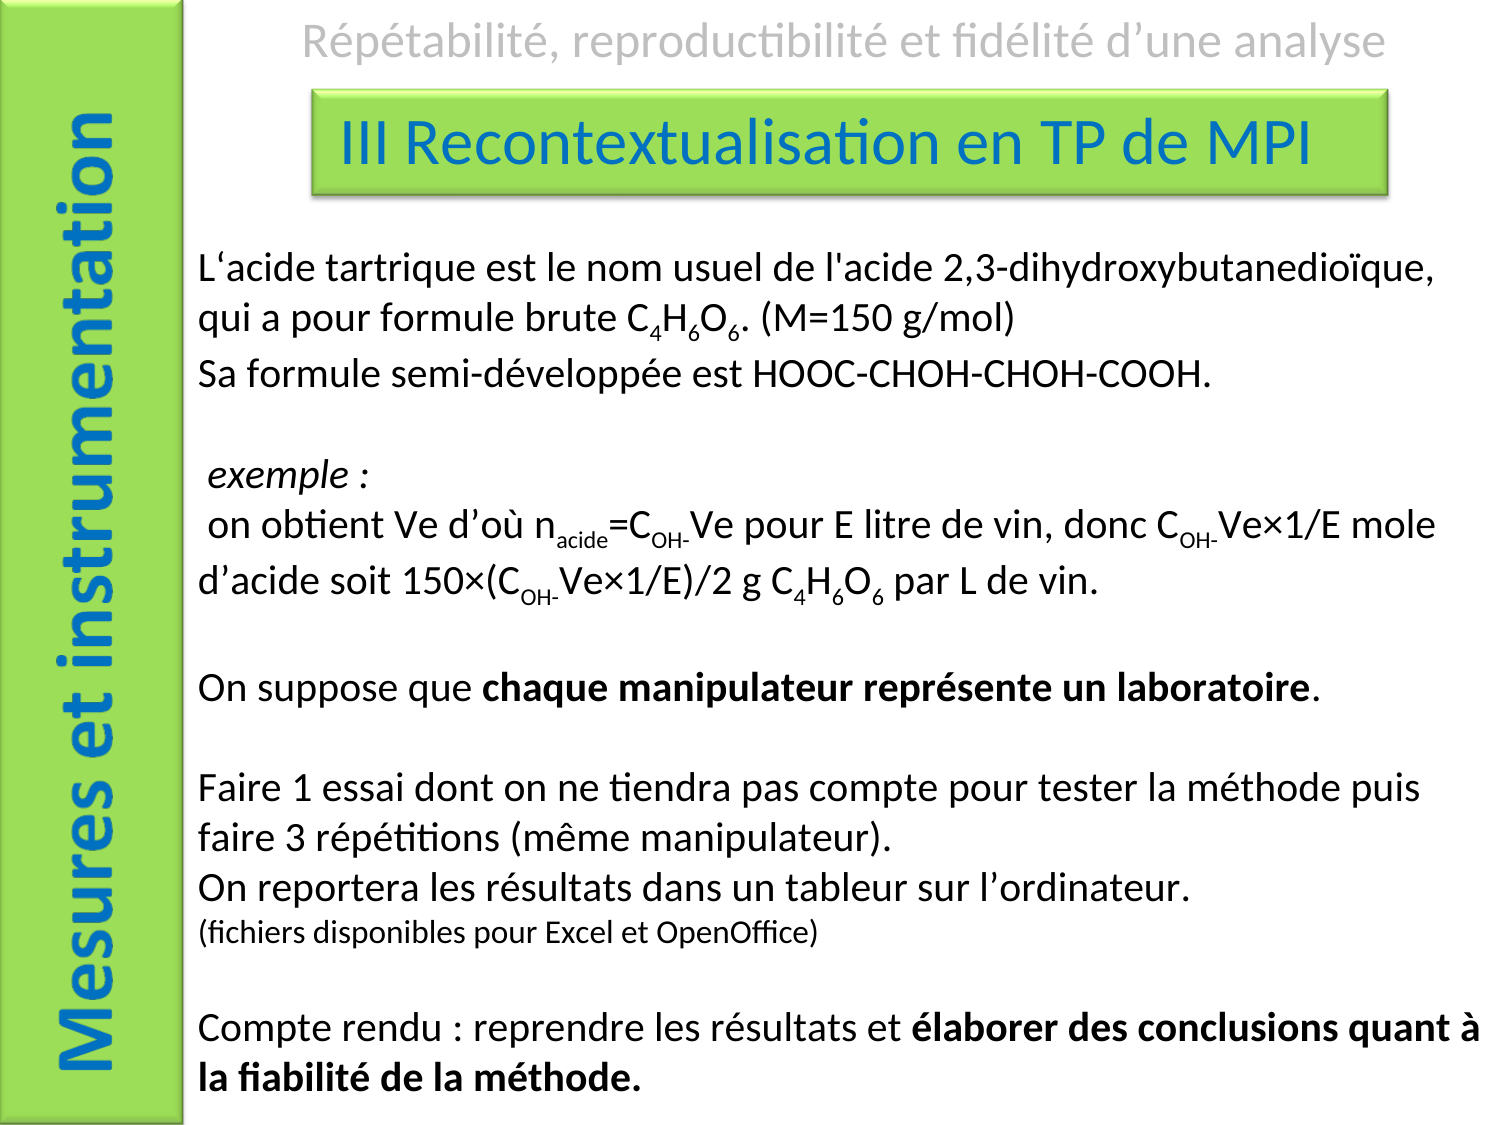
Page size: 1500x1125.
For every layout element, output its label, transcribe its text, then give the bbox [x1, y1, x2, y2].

text_box Répétabilité, reproductibilité et fidélité d’une analyse [206, 0, 1483, 76]
picture [303, 84, 1397, 209]
text_box III Recontextualisation en TP de MPI [324, 90, 1388, 186]
text_box L‘acide tartrique est le nom usuel de l'acide 2,3-dihydroxybutanedioïque, qui a pour formule brute C4H6O6. (M=150 g/mol) Sa formule semi-développée est HOOC-CHOH-CHOH-COOH. exemple : on obtient Ve d’où nacide=COH-Ve pour E litre de vin, donc COH-Ve×1/E mole d’acide soit 150×(COH-Ve×1/E)/2 g C4H6O6 par L de vin. On suppose que chaque manipulateur représente un laboratoire. Faire 1 essai dont on ne tiendra pas compte pour tester la méthode puis faire 3 répétitions (même manipulateur). On reportera les résultats dans un tableur sur l’ordinateur. (fichiers disponibles pour Excel et OpenOffice) Compte rendu : reprendre les résultats et élaborer des conclusions quant à la fiabilité de la méthode. [183, 231, 1500, 1108]
picture [0, 0, 192, 1125]
